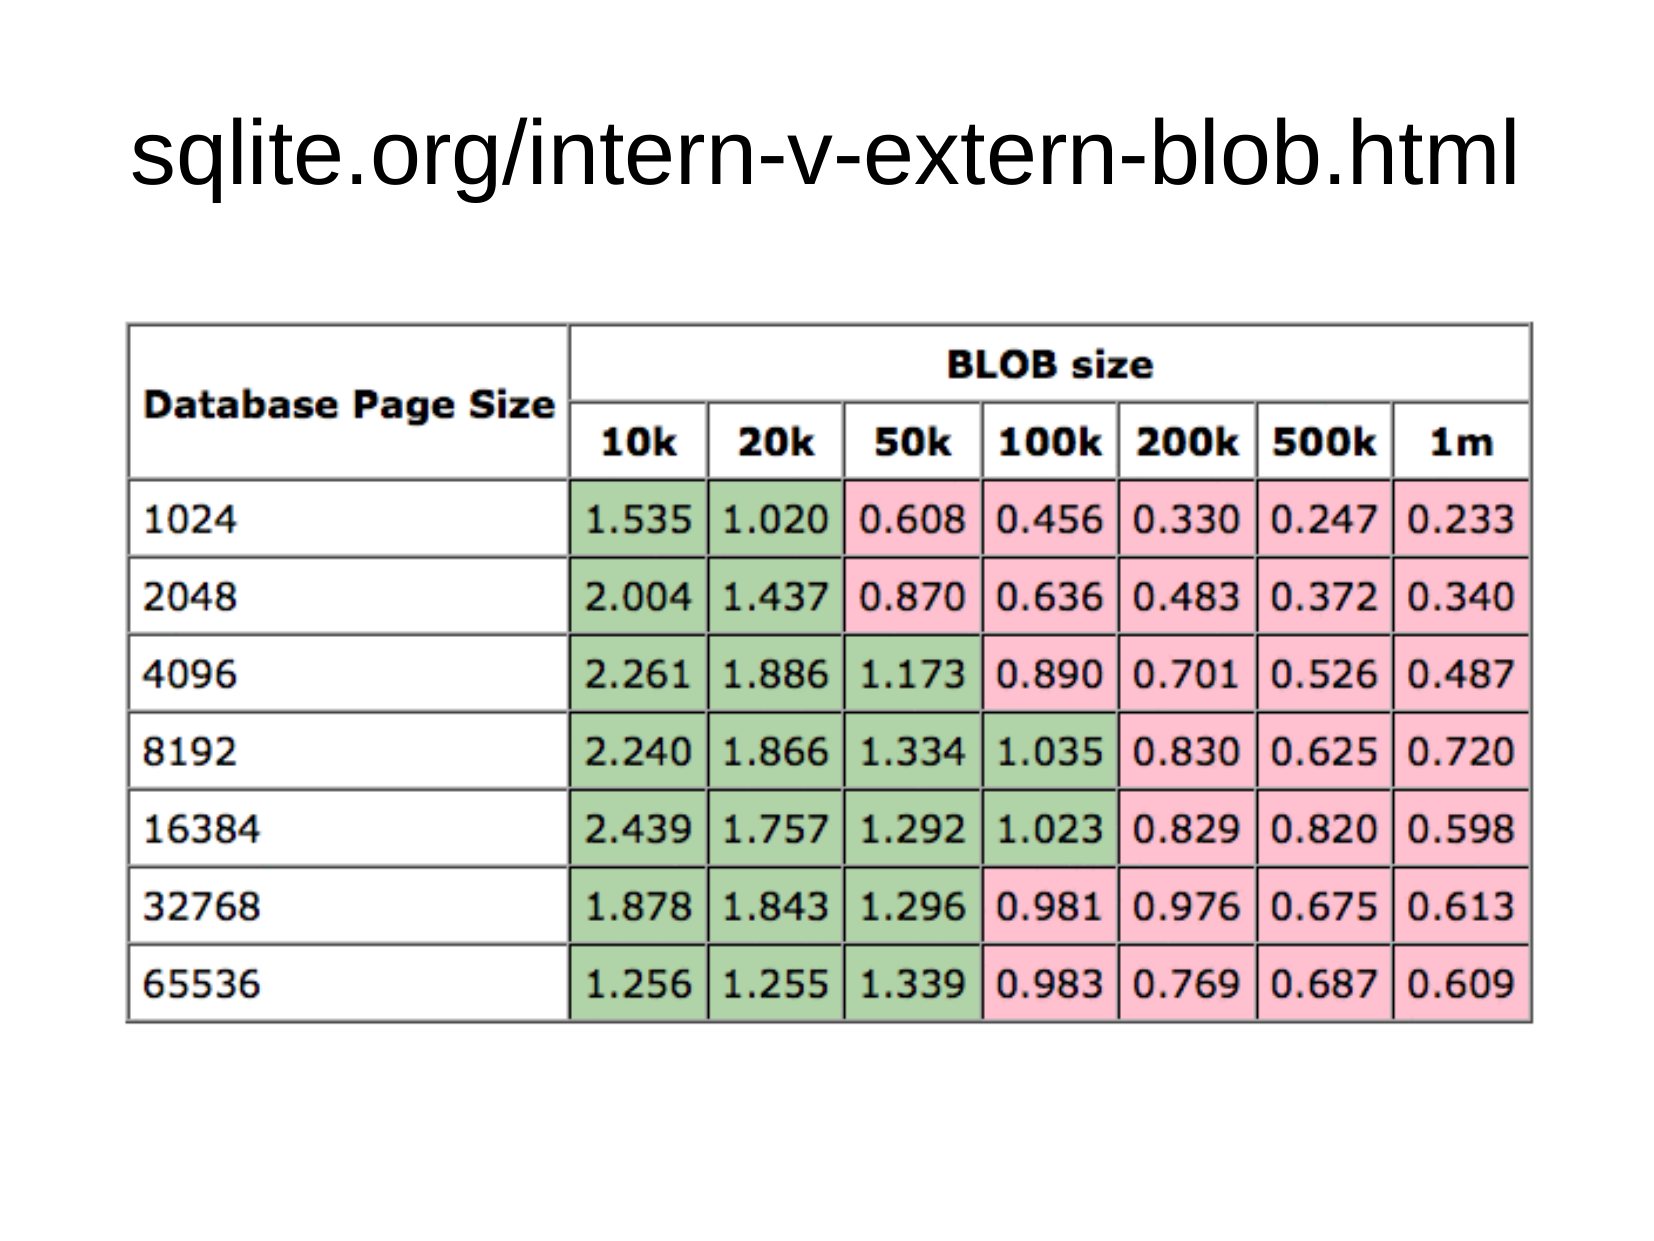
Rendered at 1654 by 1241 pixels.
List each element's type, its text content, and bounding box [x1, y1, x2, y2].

title sqlite.org/intern-v-extern-blob.html [82, 49, 1571, 257]
picture [91, 299, 1576, 1051]
